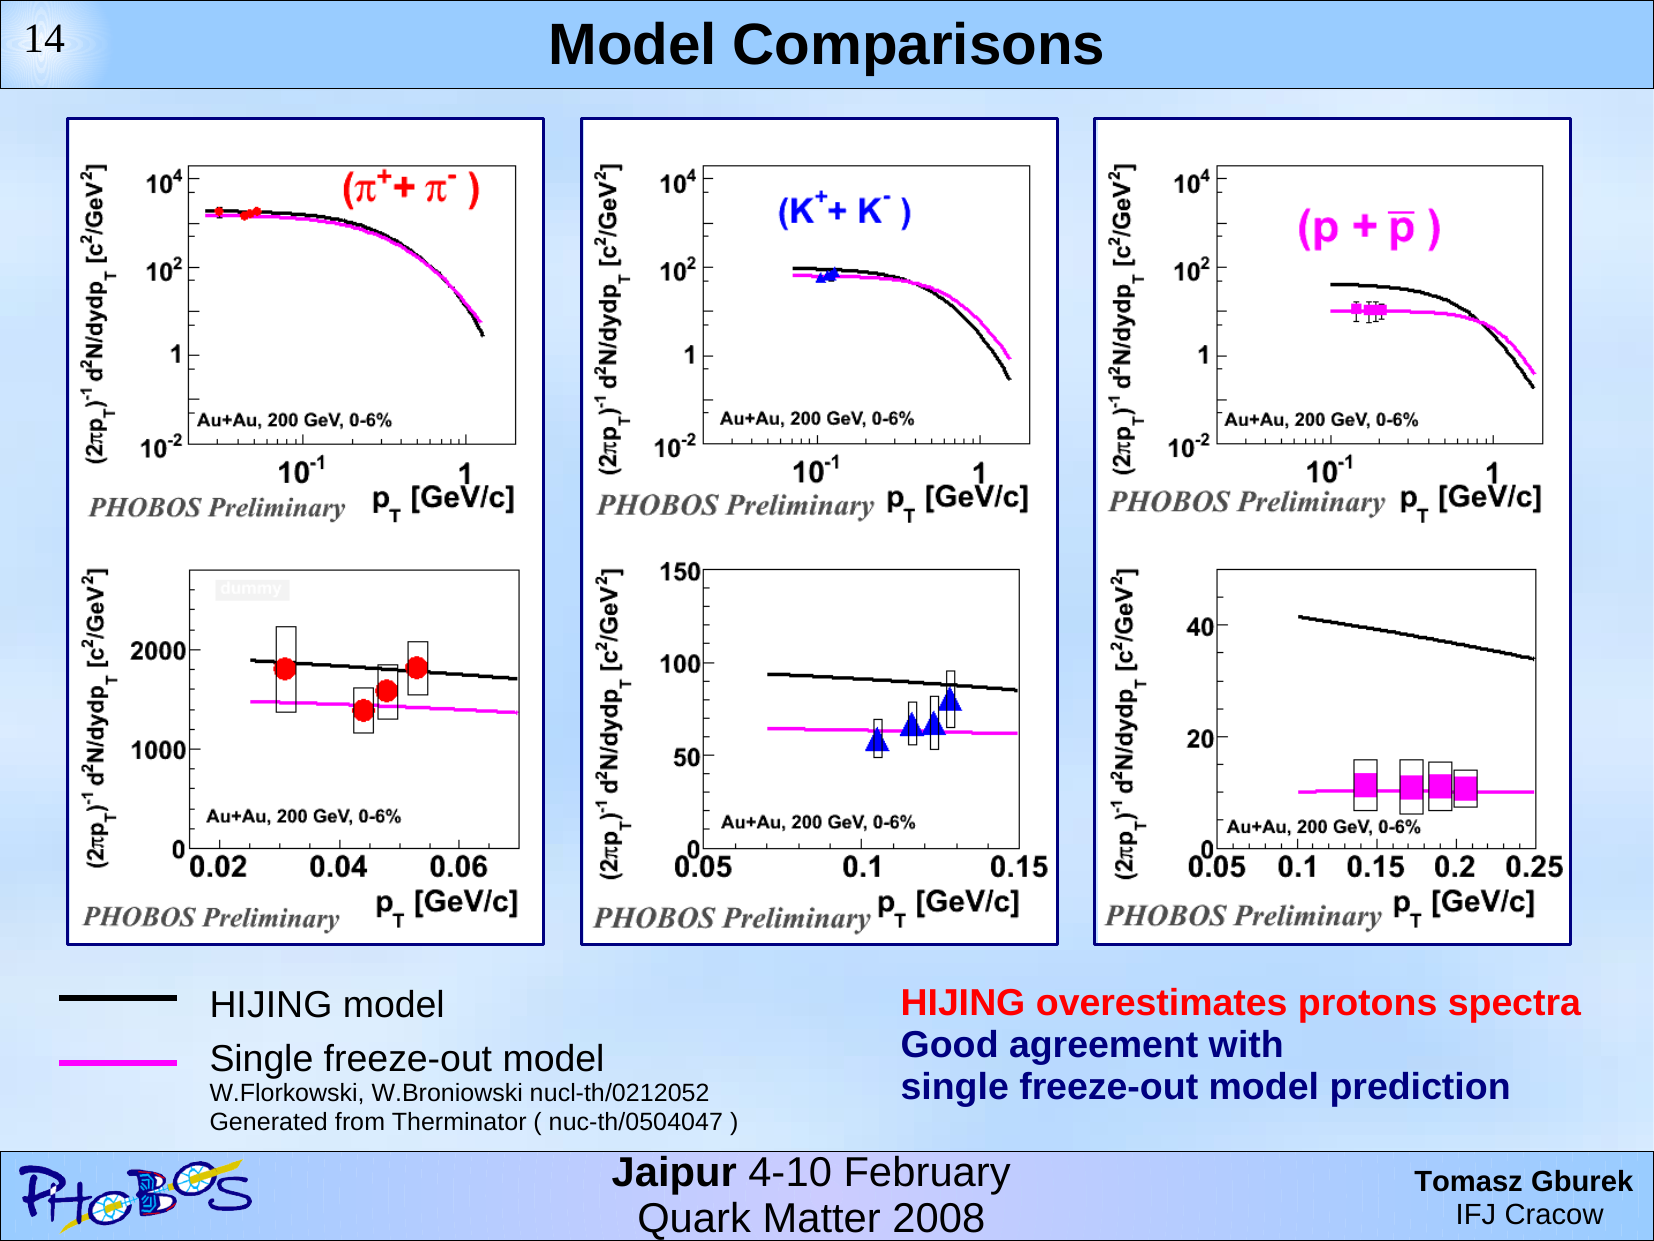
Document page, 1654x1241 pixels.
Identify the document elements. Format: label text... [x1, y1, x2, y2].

text_box Single freeze-out model W.Florkowski, W.Broniowski nucl-th/0212052 Generated from Therminator ( nuc-th/0504047 ) [194, 1029, 815, 1143]
title Model Comparisons [261, 0, 1376, 100]
picture [0, 89, 1654, 1241]
text_box HIJING overestimates protons spectra Good agreement with single freeze-out model prediction [885, 974, 1625, 1119]
text_box HIJING model [194, 976, 756, 1029]
